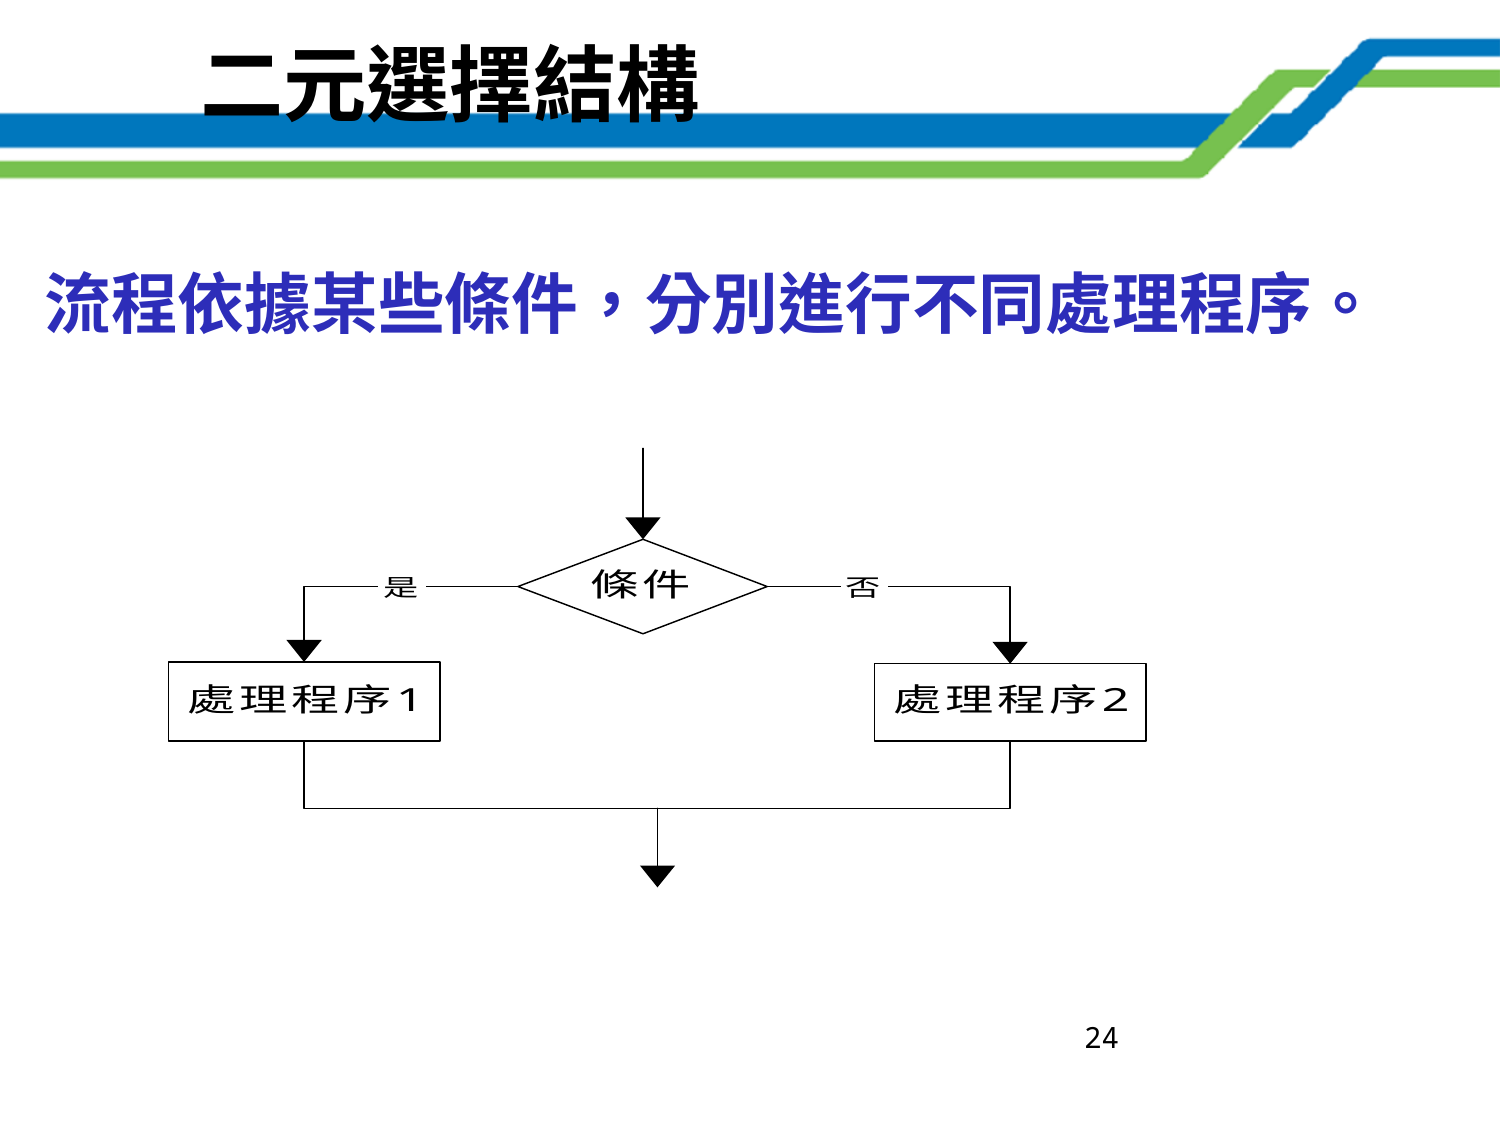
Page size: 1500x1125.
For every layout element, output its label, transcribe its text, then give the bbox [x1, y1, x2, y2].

title 二元選擇結構 [125, 24, 776, 113]
text_box 流程依據某些條件，分別進行不同處理程序。 [29, 254, 1406, 351]
text_box [1069, 1011, 1382, 1087]
chart [123, 432, 1176, 904]
